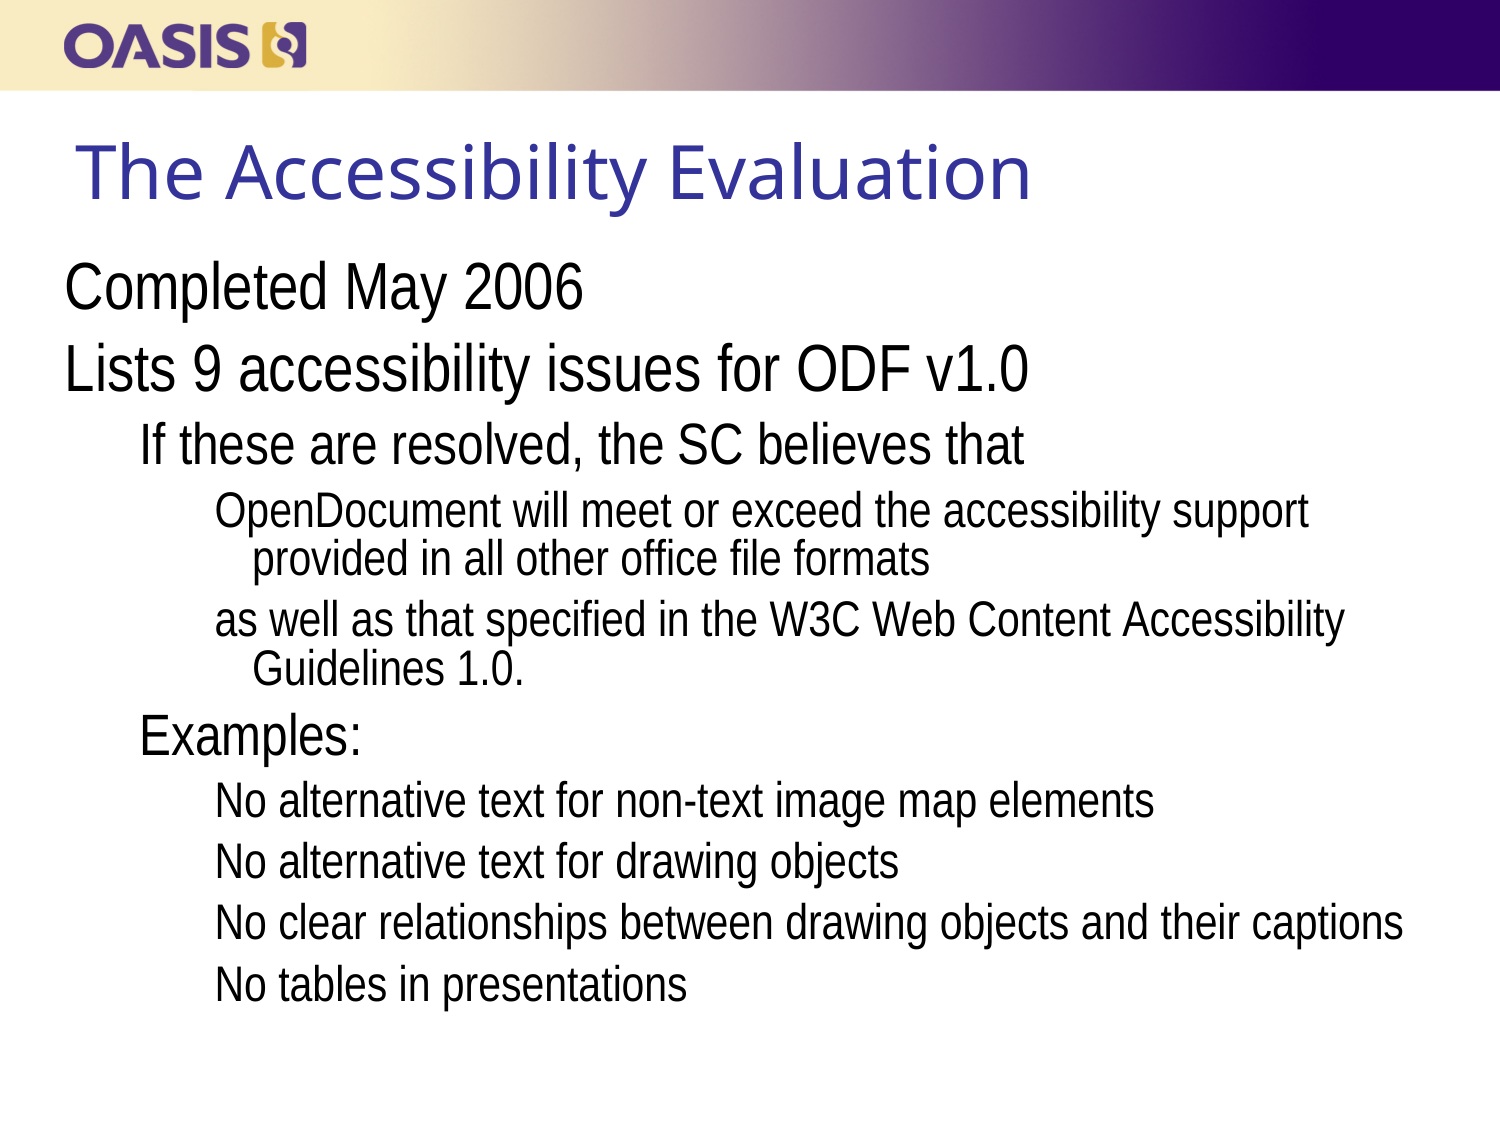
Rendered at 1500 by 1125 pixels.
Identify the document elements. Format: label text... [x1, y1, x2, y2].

title The Accessibility Evaluation [75, 121, 1459, 229]
picture [0, 0, 1500, 1125]
list Completed May 2006 Lists 9 accessibility issues for ODF v1.0 If these are resolved, the SC believes that OpenDocument will meet or exceed the accessibility support provided in all other office file formats as well as that specified in the W3C Web Content Accessibility Guidelines 1.0. Examples: No alternative text for non-text image map elements No alternative text for drawing objects No clear relationships between drawing objects and their captions No tables in presentations [64, 257, 1461, 1082]
